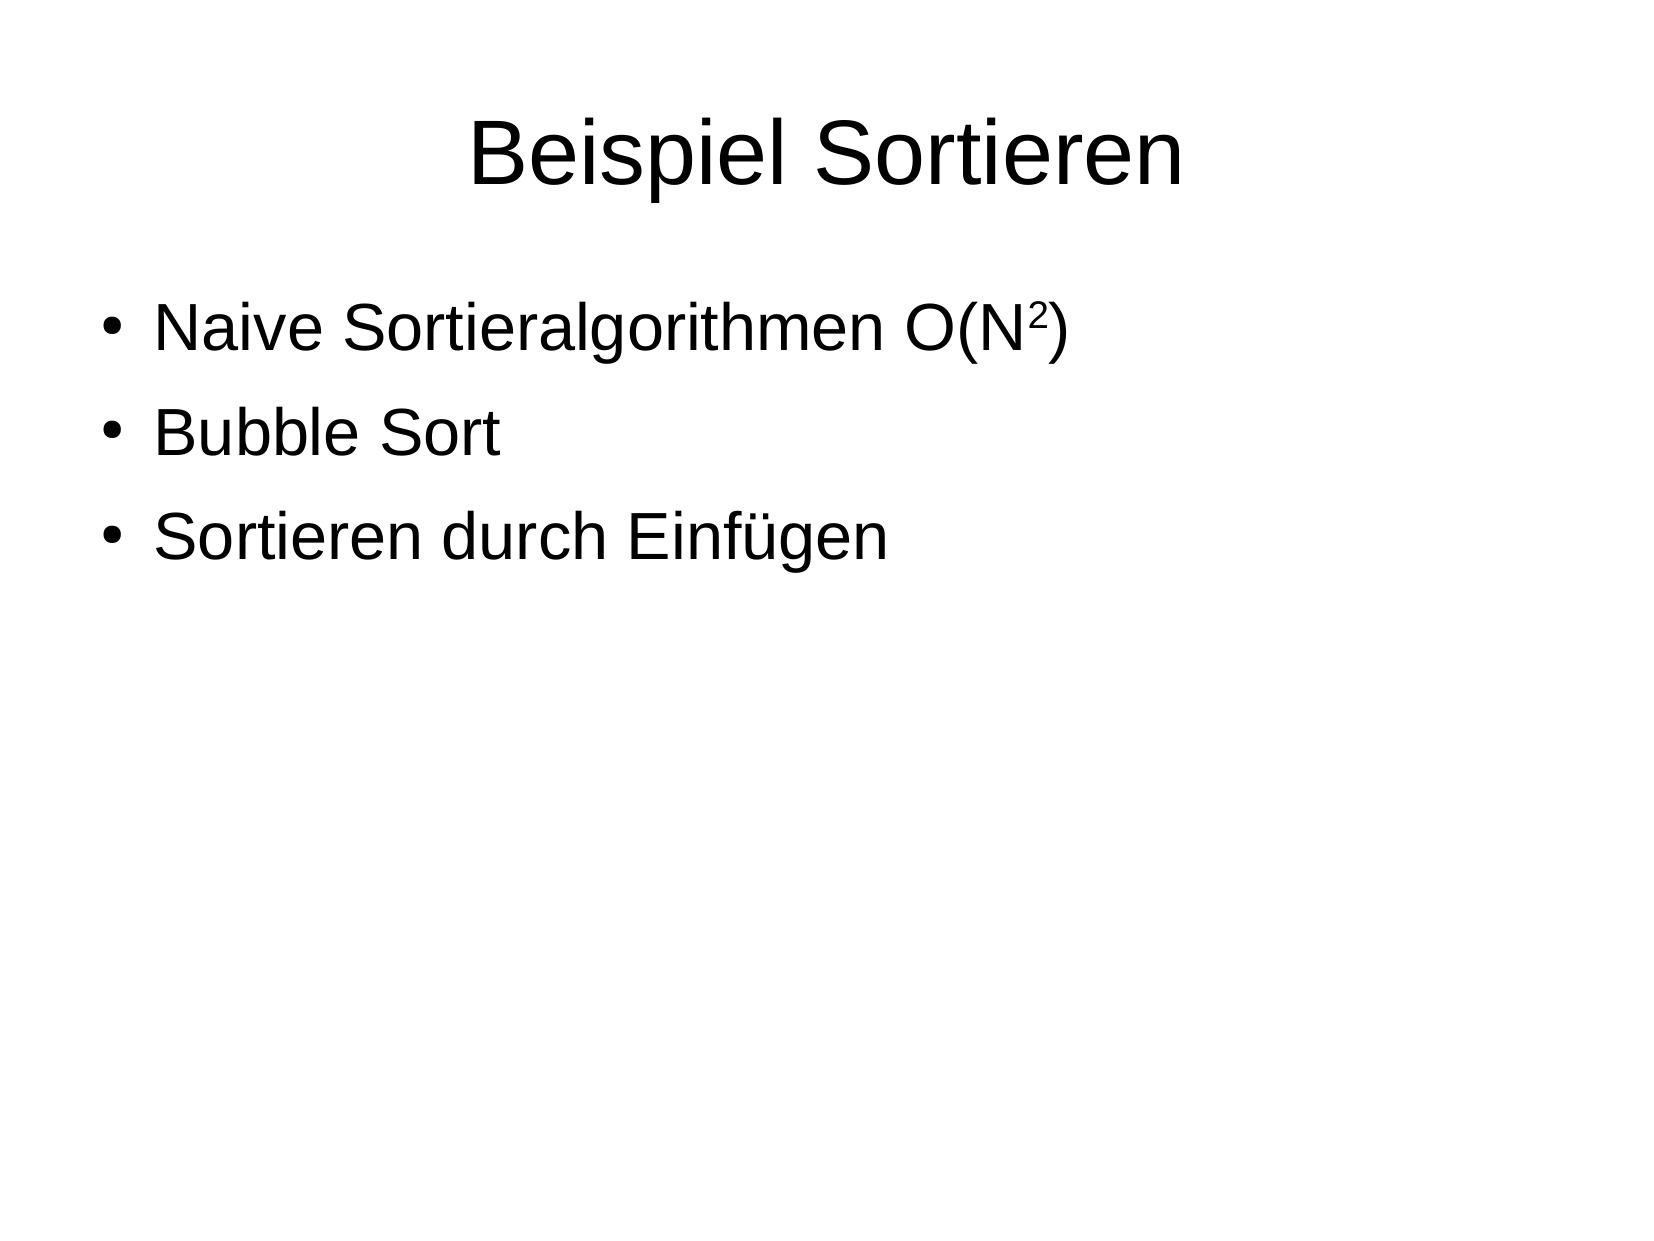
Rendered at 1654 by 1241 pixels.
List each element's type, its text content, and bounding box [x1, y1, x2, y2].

list Naive Sortieralgorithmen O(N2) Bubble Sort Sortieren durch Einfügen [82, 290, 1571, 1010]
title Beispiel Sortieren [82, 49, 1571, 257]
